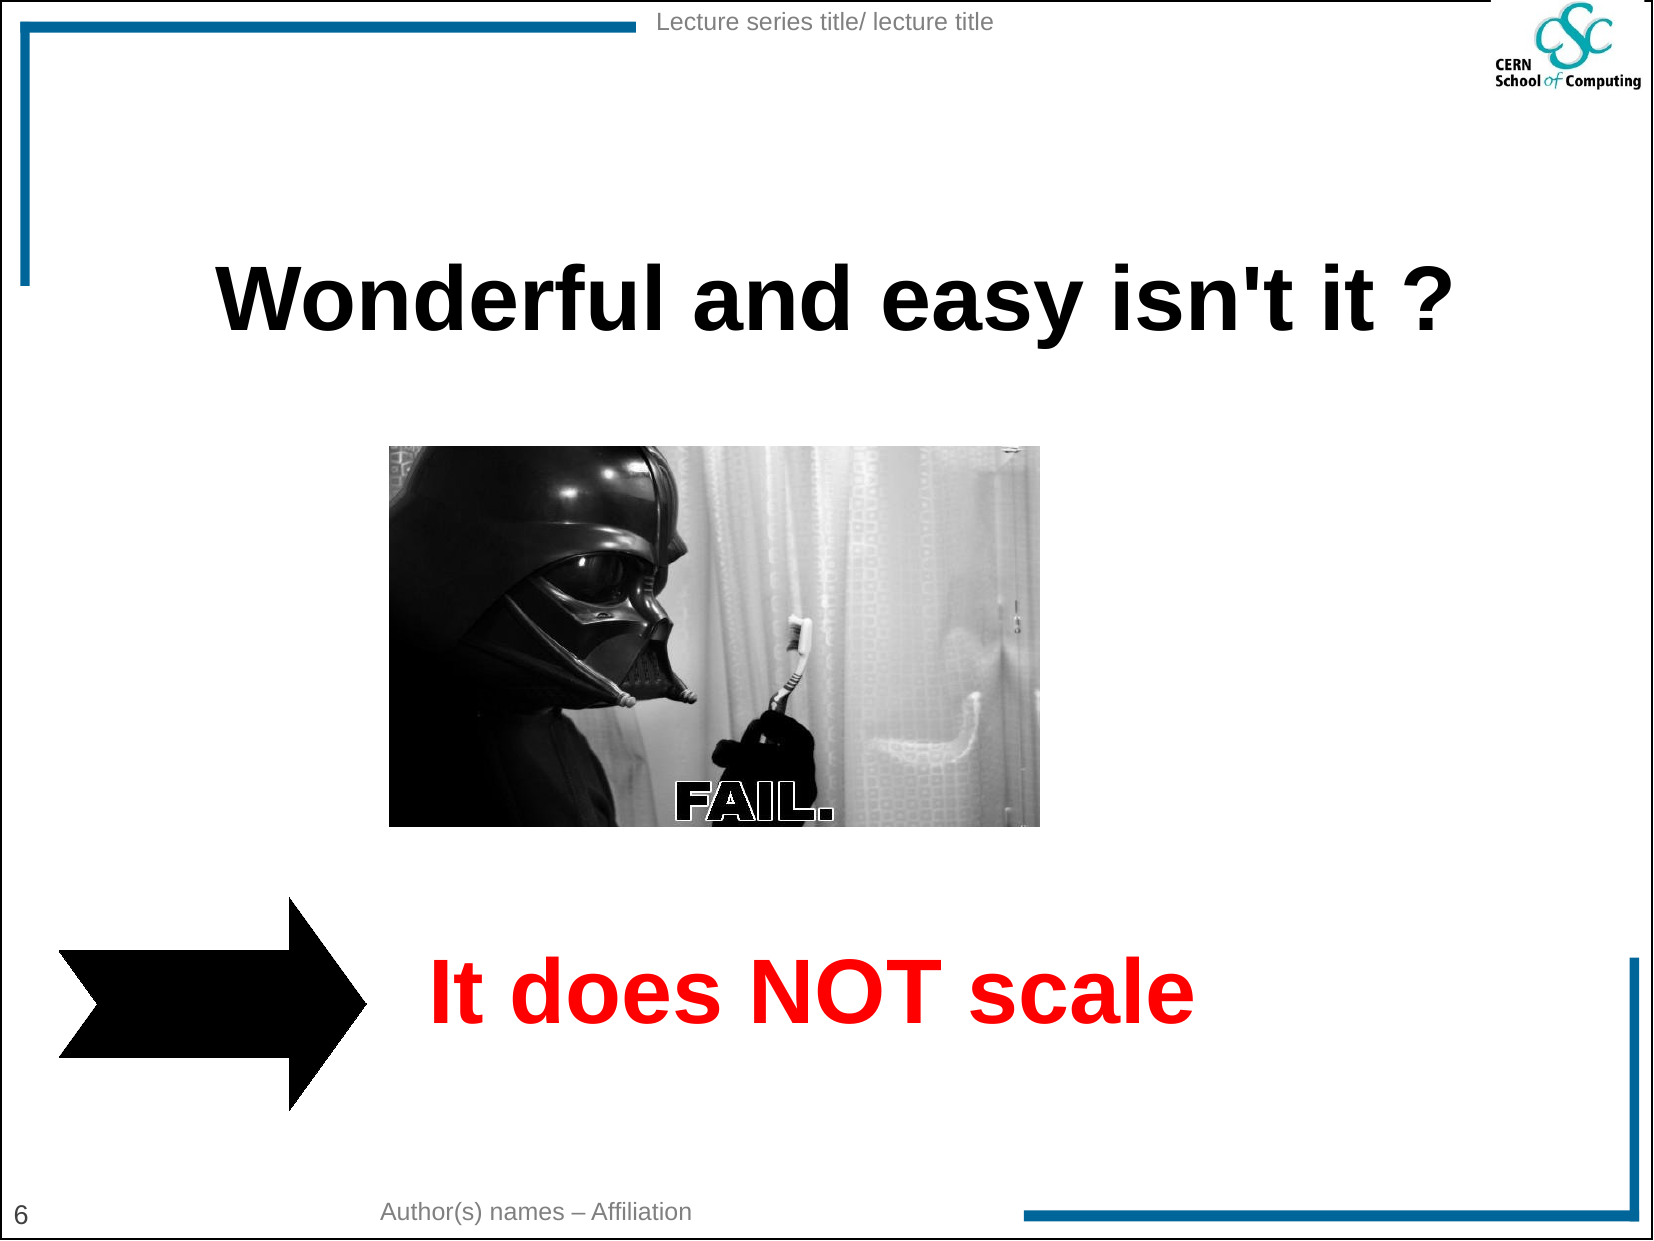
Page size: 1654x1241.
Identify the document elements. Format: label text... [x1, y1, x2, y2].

text_box It does NOT scale [413, 933, 1654, 1051]
picture [1490, 0, 1645, 90]
picture [389, 446, 1040, 827]
text_box Wonderful and easy isn't it ? [200, 240, 1501, 591]
text_box [59, 897, 367, 1111]
